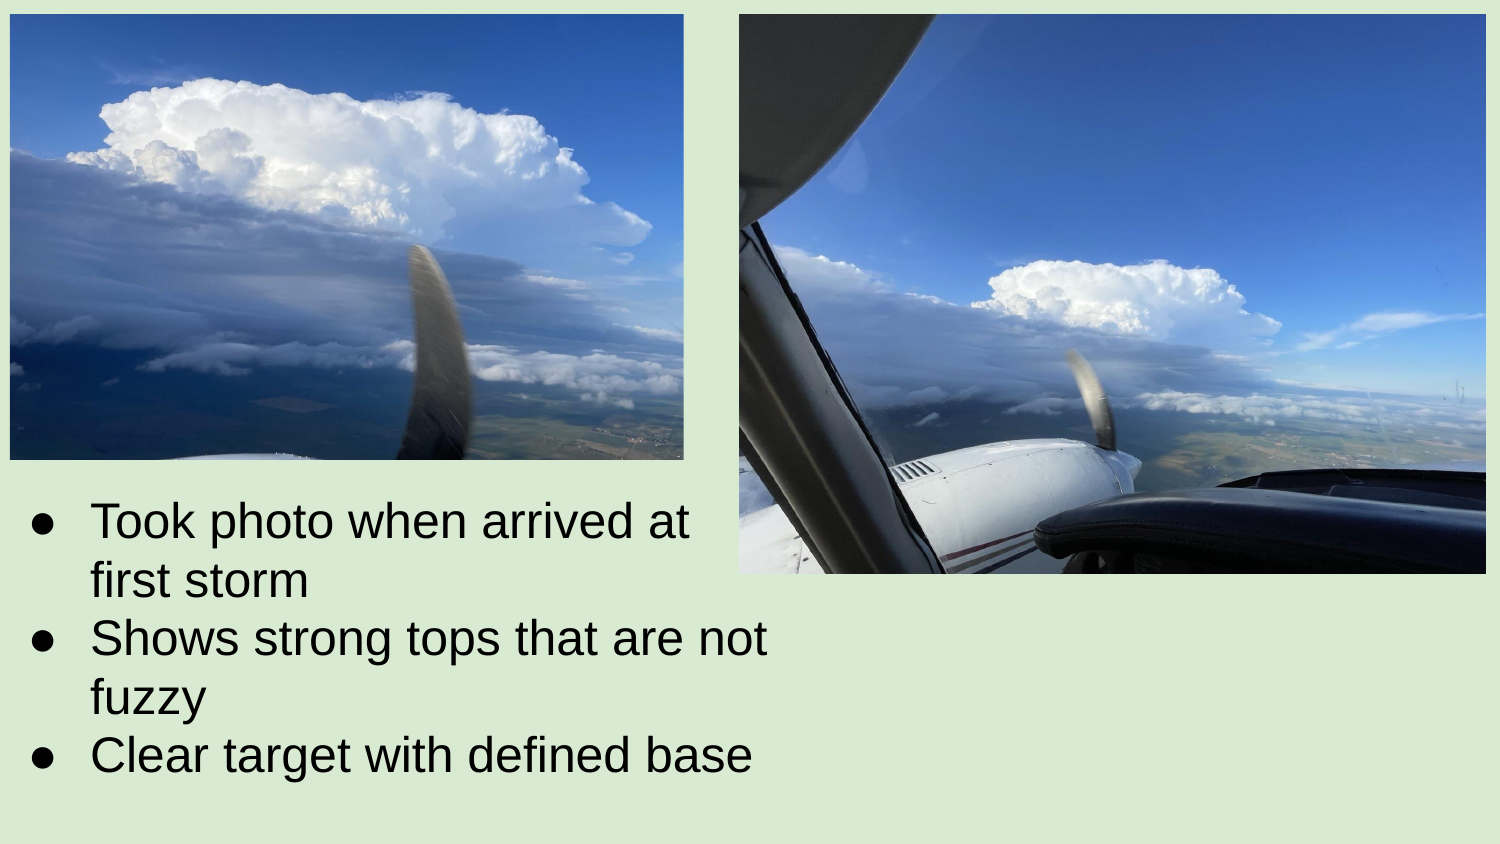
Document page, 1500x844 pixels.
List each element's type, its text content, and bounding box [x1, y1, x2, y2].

picture [9, 14, 684, 460]
list Took photo when arrived at first storm Shows strong tops that are not fuzzy Clear target with defined base [0, 475, 793, 844]
picture [739, 14, 1486, 574]
